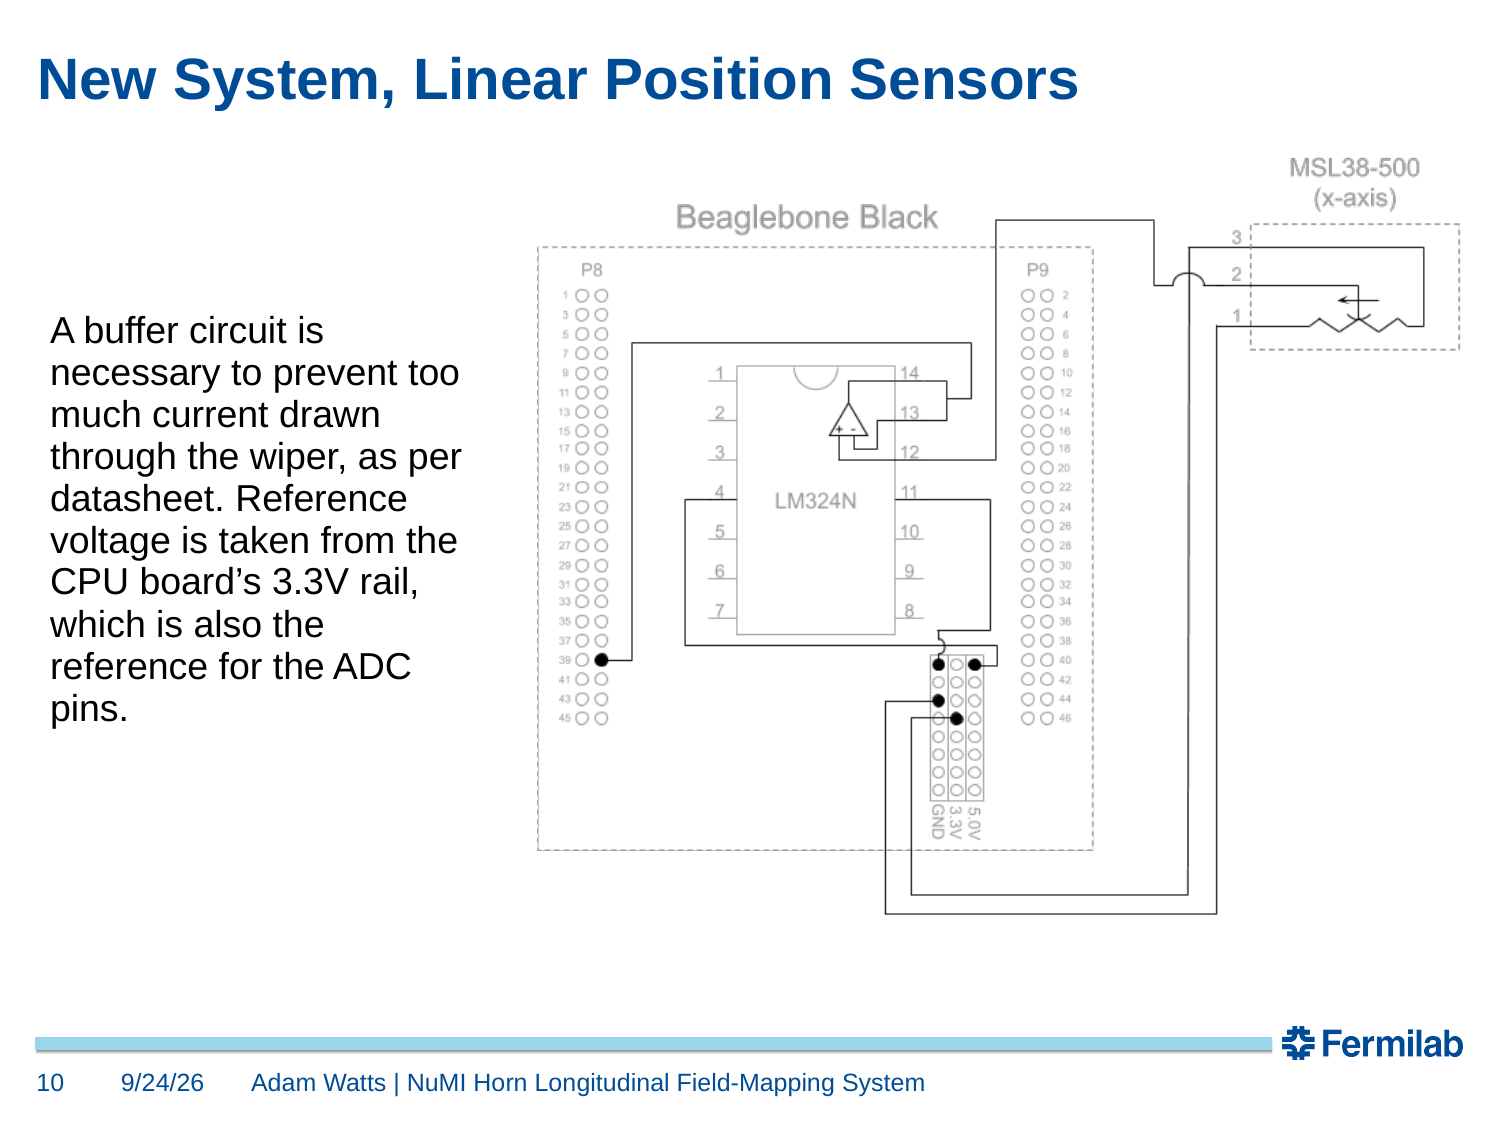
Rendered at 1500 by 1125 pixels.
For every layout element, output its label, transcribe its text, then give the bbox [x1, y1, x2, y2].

text_box A buffer circuit is necessary to prevent too much current drawn through the wiper, as per datasheet. Reference voltage is taken from the CPU board’s 3.3V rail, which is also the reference for the ADC pins. [35, 301, 484, 783]
slide_number 9/19/19 [120, 1066, 232, 1107]
slide_number <number> [36, 1066, 105, 1106]
title New System, Linear Position Sensors [37, 41, 1463, 112]
picture [1282, 1026, 1463, 1060]
footer Adam Watts | NuMI Horn Longitudinal Field-Mapping System [251, 1066, 1279, 1107]
picture [517, 131, 1471, 949]
